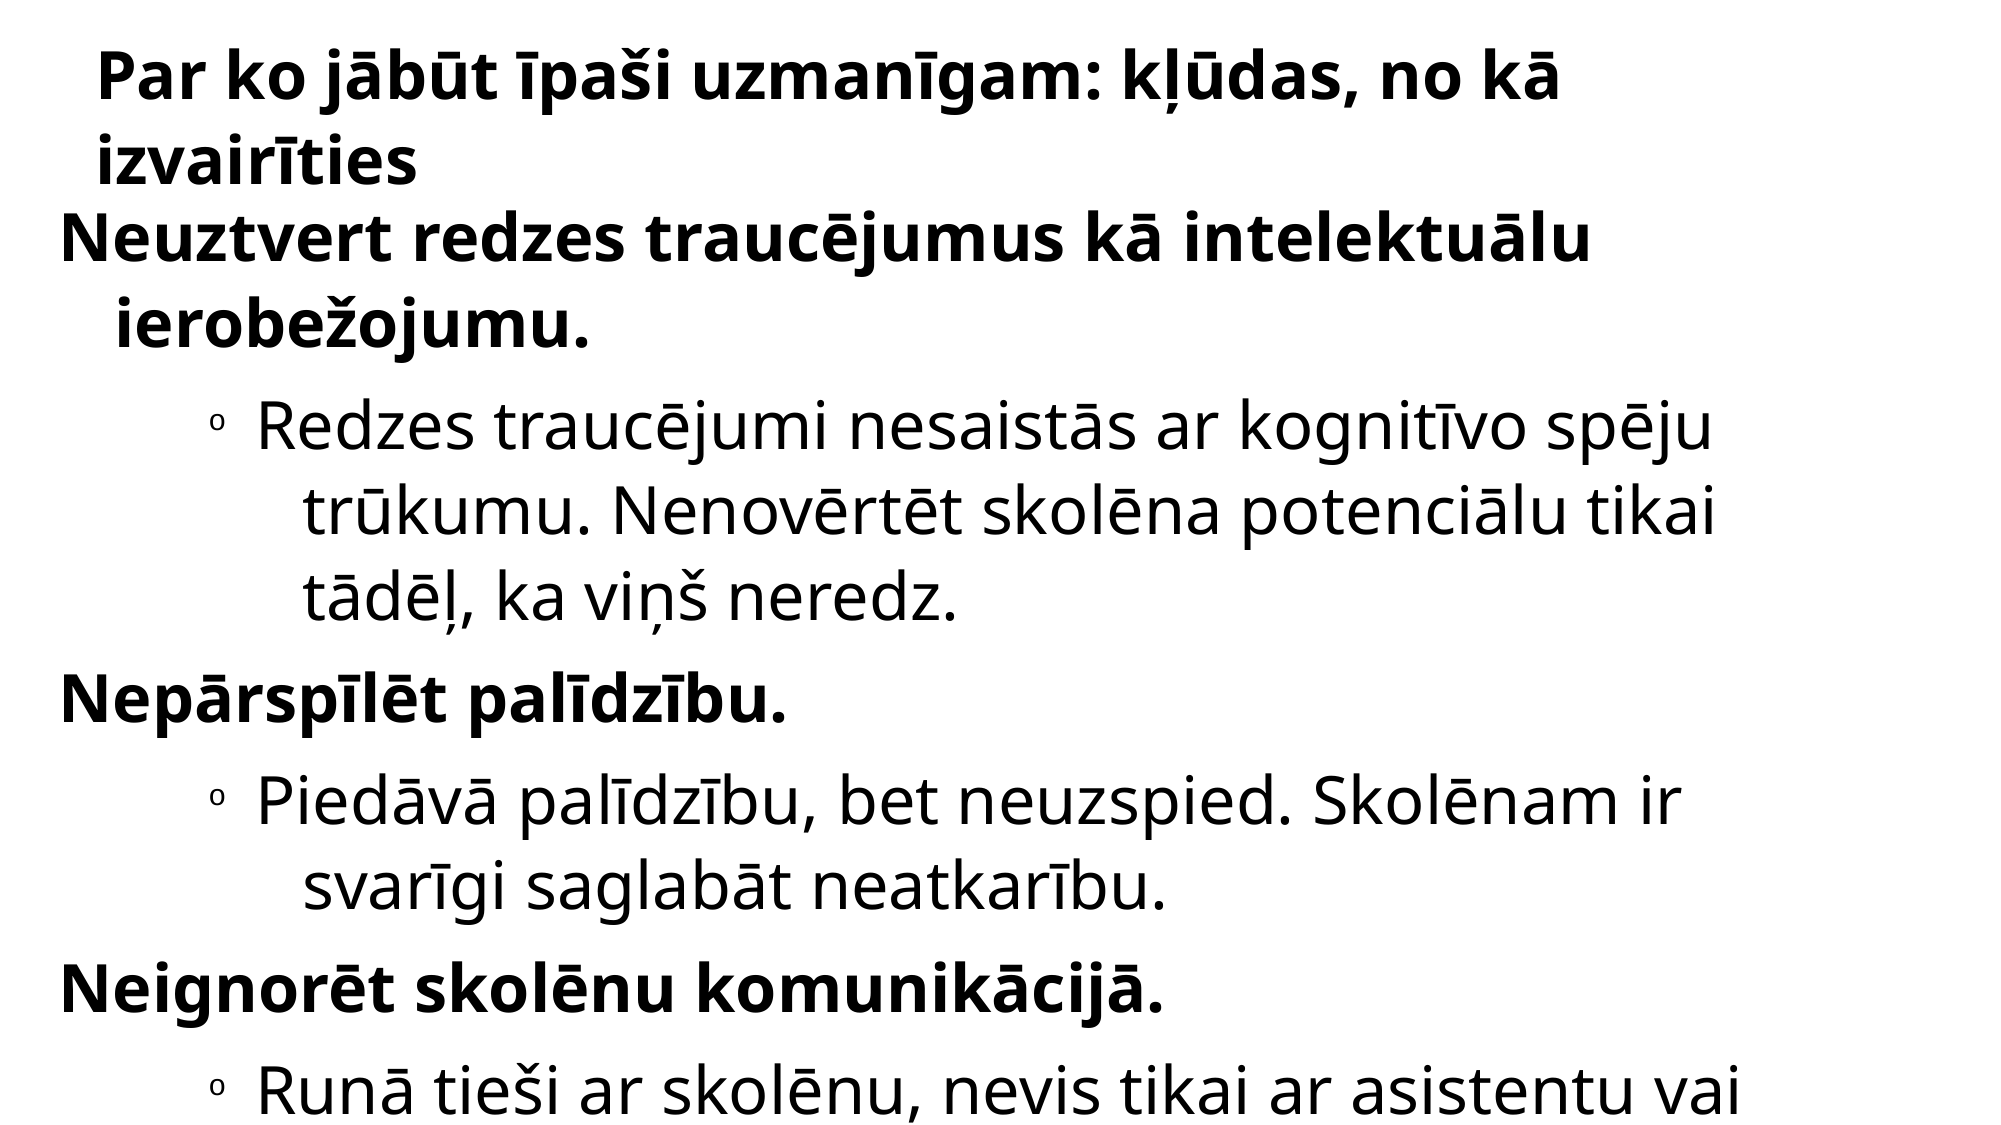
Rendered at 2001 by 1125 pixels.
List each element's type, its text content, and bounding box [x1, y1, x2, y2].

text_box Par ko jābūt īpaši uzmanīgam: kļūdas, no kā izvairīties [80, 19, 1817, 119]
text_box Neuztvert redzes traucējumus kā intelektuālu ierobežojumu. Redzes traucējumi nesaistās ar kognitīvo spēju trūkumu. Nenovērtēt skolēna potenciālu tikai tādēļ, ka viņš neredz. Nepārspīlēt palīdzību. Piedāvā palīdzību, bet neuzspied. Skolēnam ir svarīgi saglabāt neatkarību. Neignorēt skolēnu komunikācijā. Runā tieši ar skolēnu, nevis tikai ar asistentu vai pavadošo personu. [43, 181, 1904, 1057]
